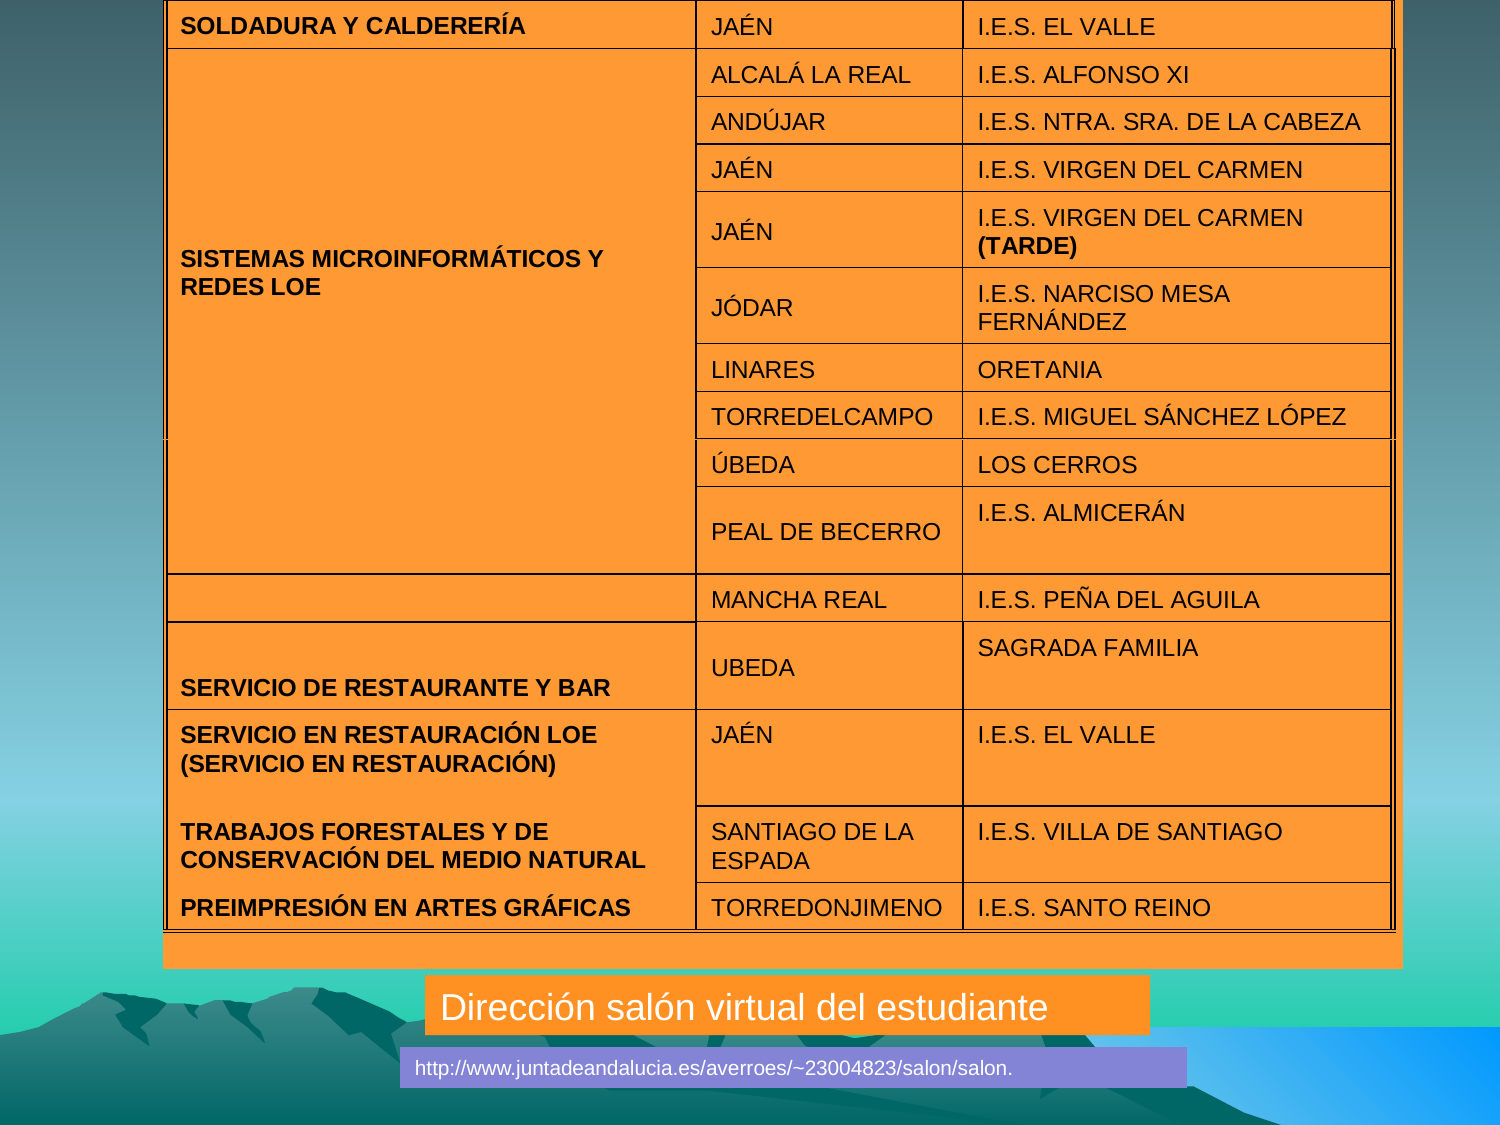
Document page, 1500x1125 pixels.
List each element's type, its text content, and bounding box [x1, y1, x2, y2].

text_box http://www.juntadeandalucia.es/averroes/~23004823/salon/salon. [400, 1047, 1187, 1088]
text_box Dirección salón virtual del estudiante [425, 975, 1151, 1036]
chart [162, 0, 1403, 969]
